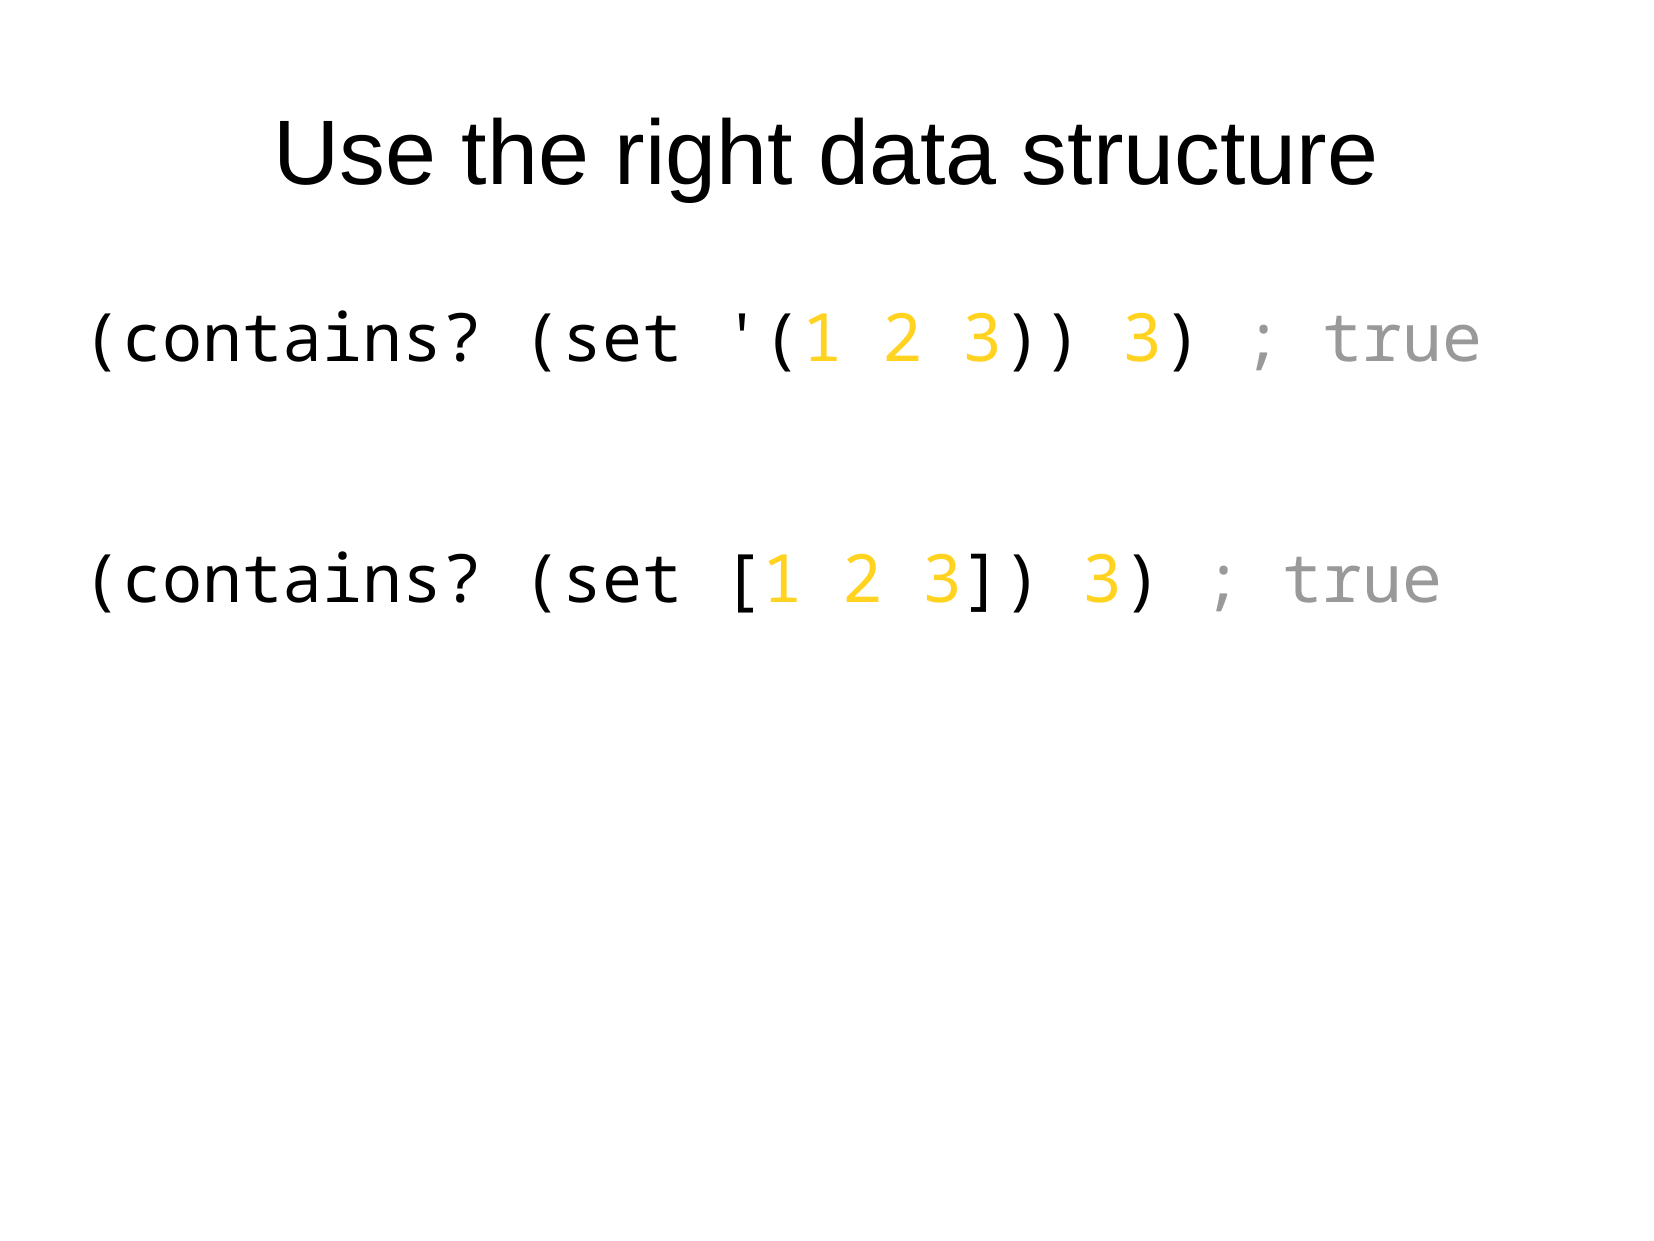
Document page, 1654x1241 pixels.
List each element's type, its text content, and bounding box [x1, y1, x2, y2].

title Use the right data structure [82, 49, 1571, 257]
list (contains? (set '(1 2 3)) 3) ; true (contains? (set [1 2 3]) 3) ; true [82, 290, 1571, 1010]
